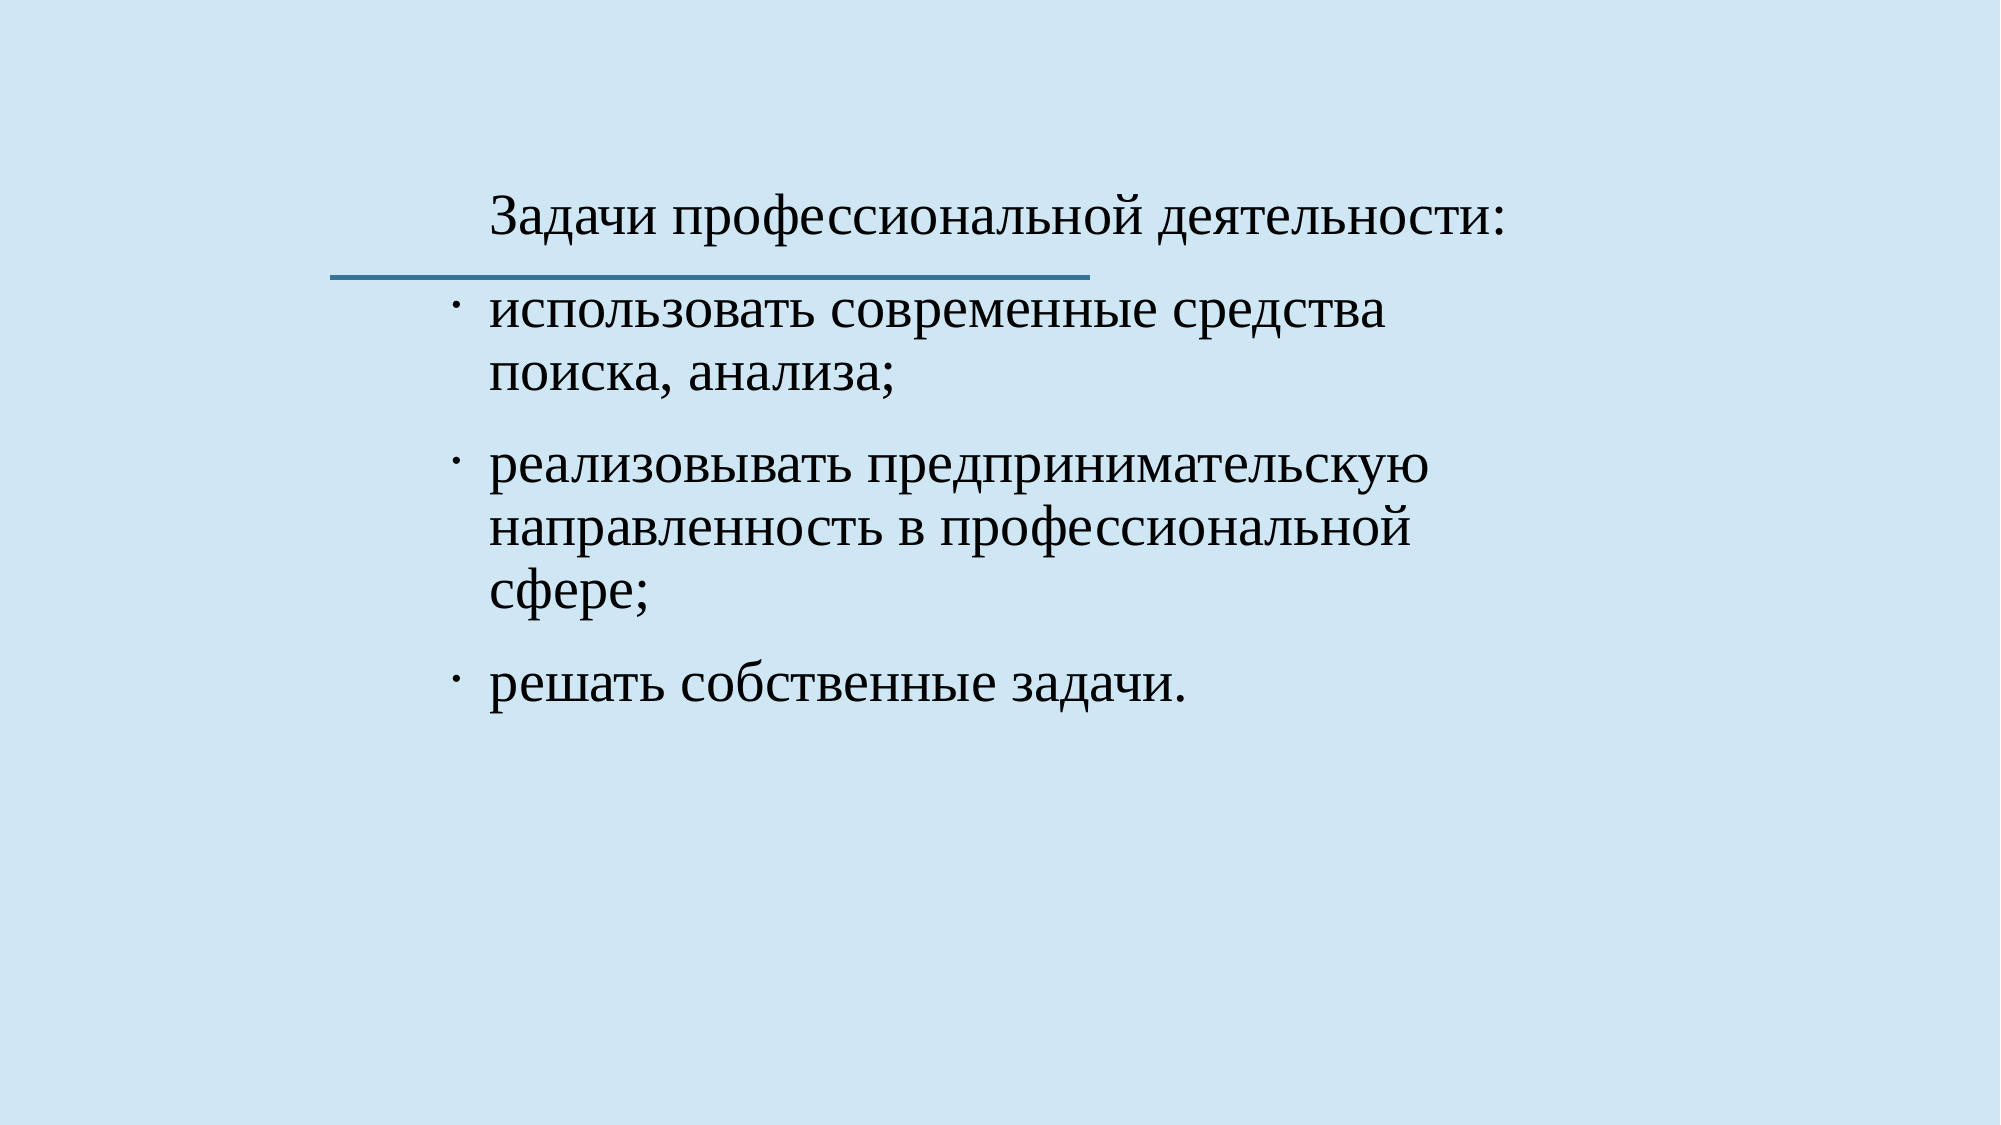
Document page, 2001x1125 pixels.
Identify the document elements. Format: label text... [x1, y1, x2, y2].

list Задачи профессиональной деятельности: использовать современные средства поиска, анализа; реализовывать предпринимательскую направленность в профессиональной сфере; решать собственные задачи. [437, 177, 1597, 809]
